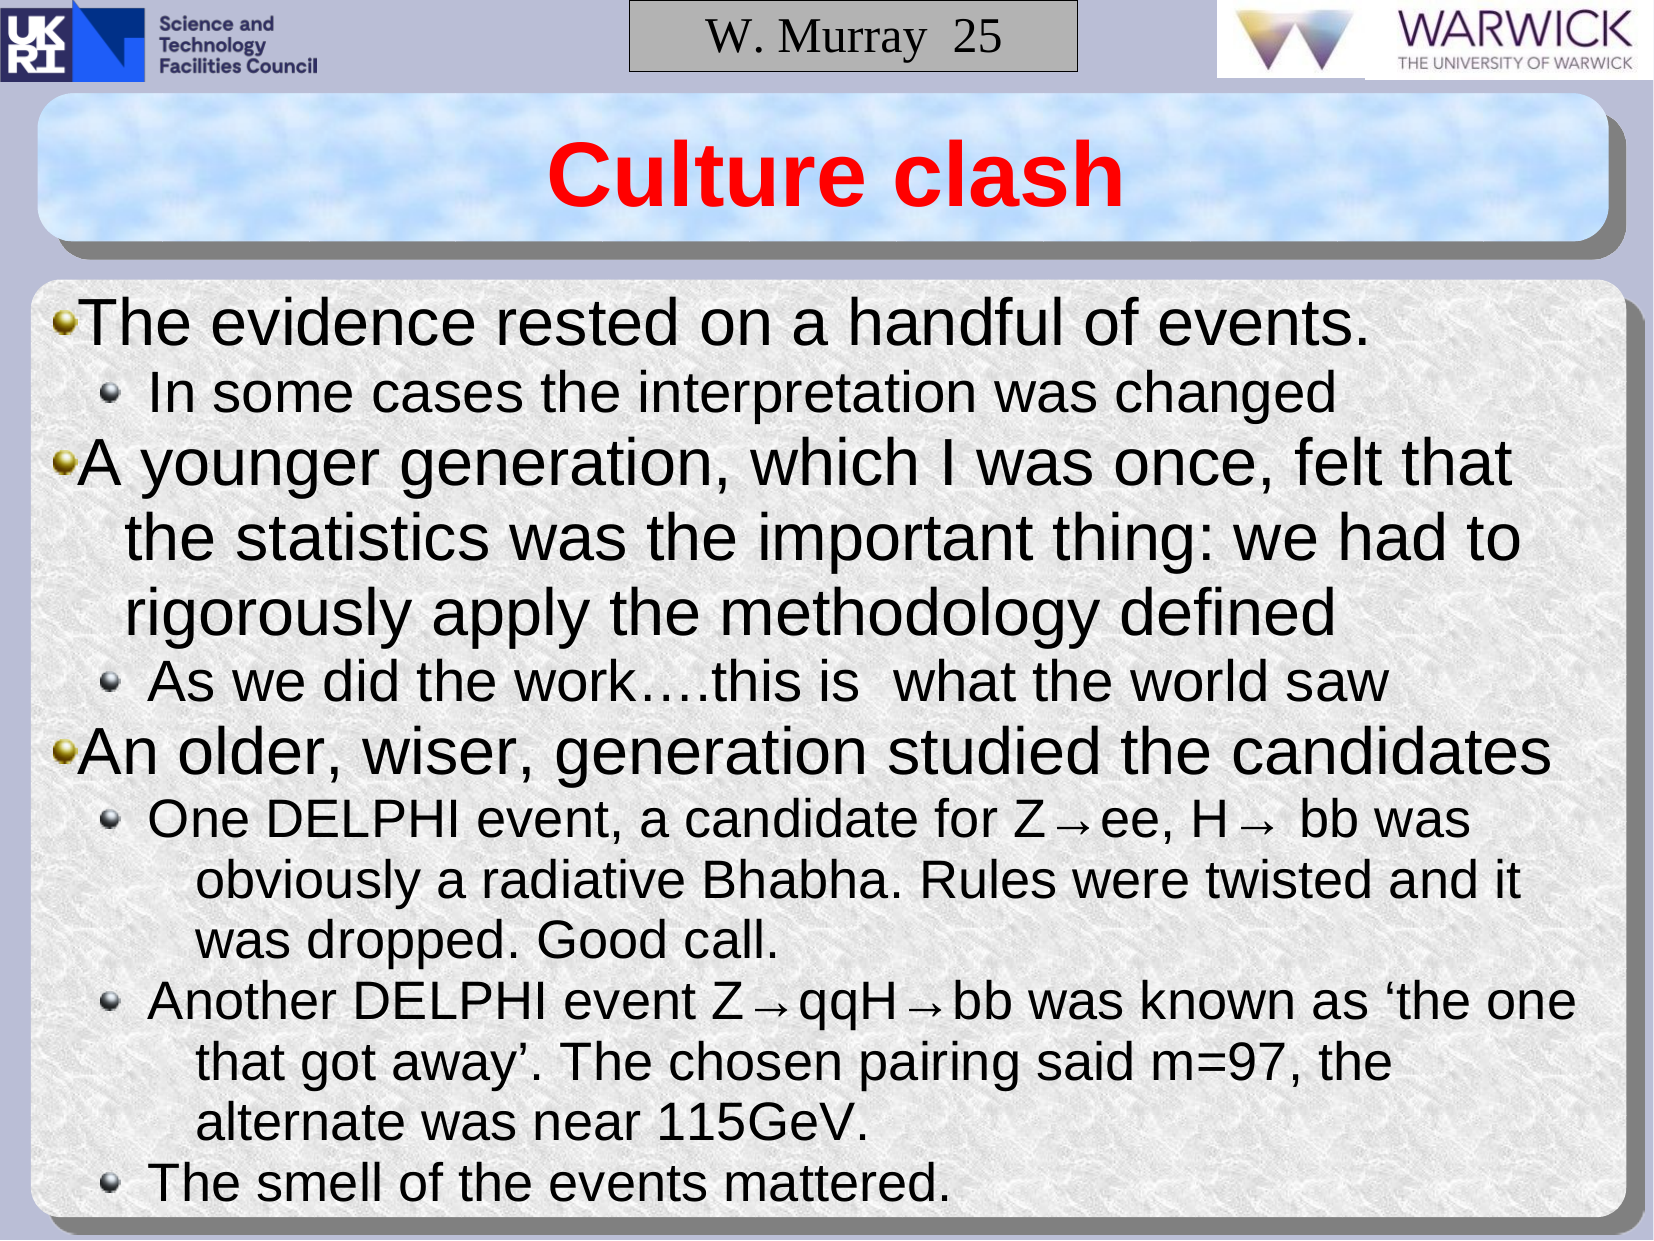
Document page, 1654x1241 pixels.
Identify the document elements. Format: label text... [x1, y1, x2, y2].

picture [0, 0, 317, 82]
picture [37, 93, 1609, 242]
title Culture clash [90, 101, 1584, 249]
picture [1217, 0, 1654, 80]
picture [30, 279, 1627, 1218]
list The evidence rested on a handful of events. In some cases the interpretation was changed A younger generation, which I was once, felt that the statistics was the important thing: we had to rigorously apply the methodology defined As we did the work….this is what the world saw An older, wiser, generation studied the candidates One DELPHI event, a candidate for Z→ee, H→ bb was obviously a radiative Bhabha. Rules were twisted and it was dropped. Good call. Another DELPHI event Z→qqH→bb was known as ‘the one that got away’. The chosen pairing said m=97, the alternate was near 115GeV. The smell of the events mattered. [53, 285, 1588, 1213]
